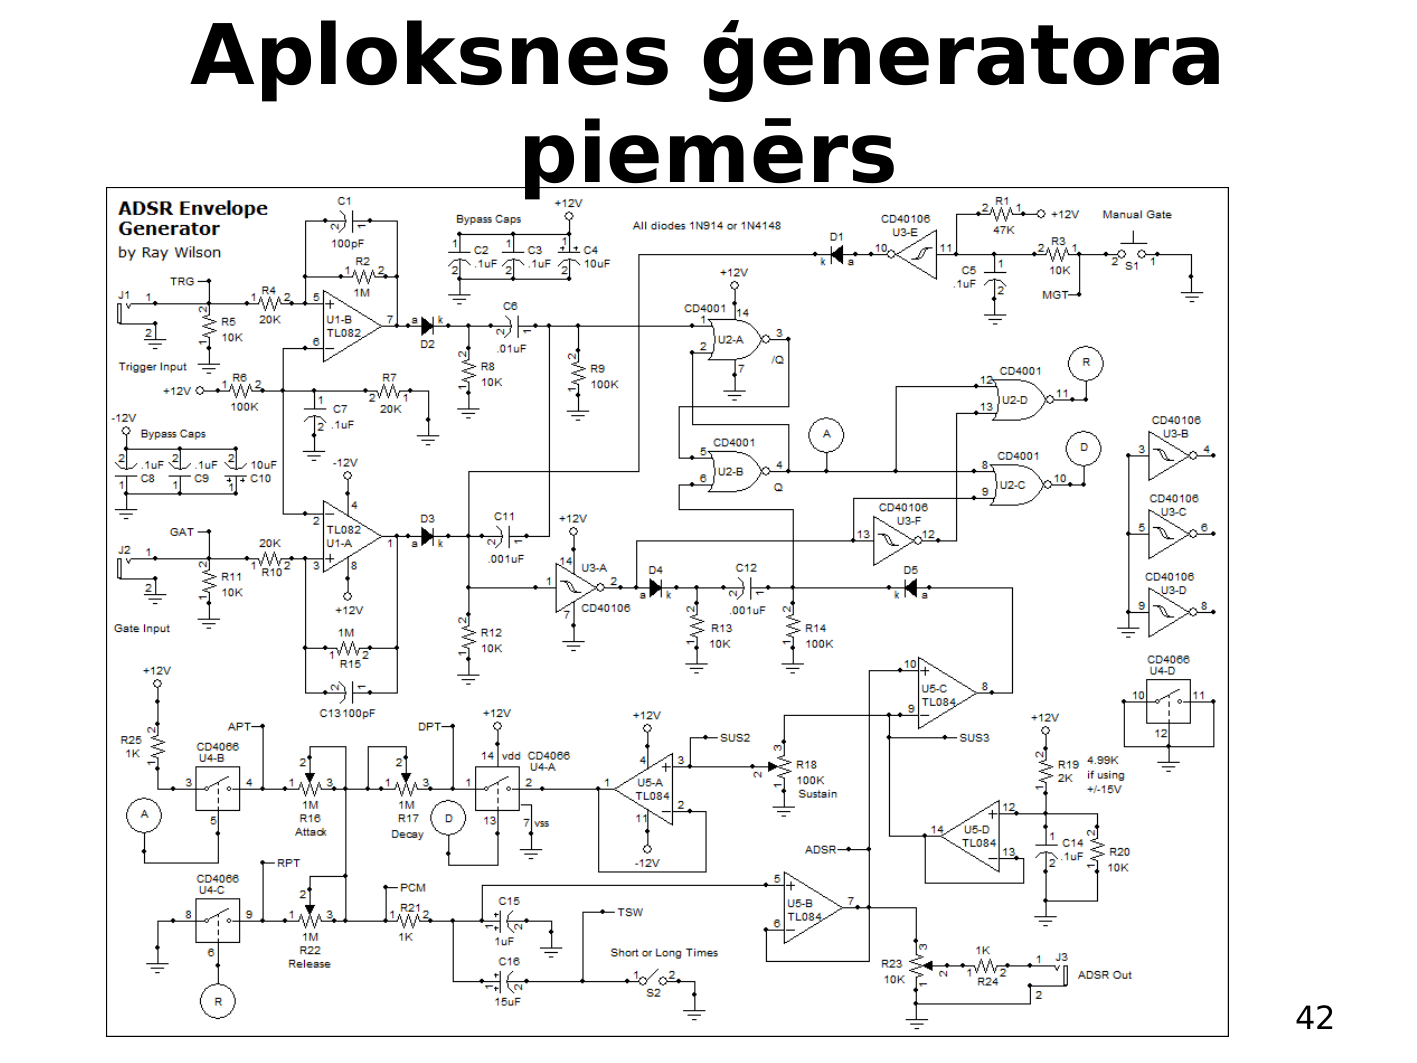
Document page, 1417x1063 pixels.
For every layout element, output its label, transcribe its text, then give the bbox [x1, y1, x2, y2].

title Aploksnes ģeneratora piemērs [70, 7, 1346, 203]
picture [106, 203, 1229, 1037]
